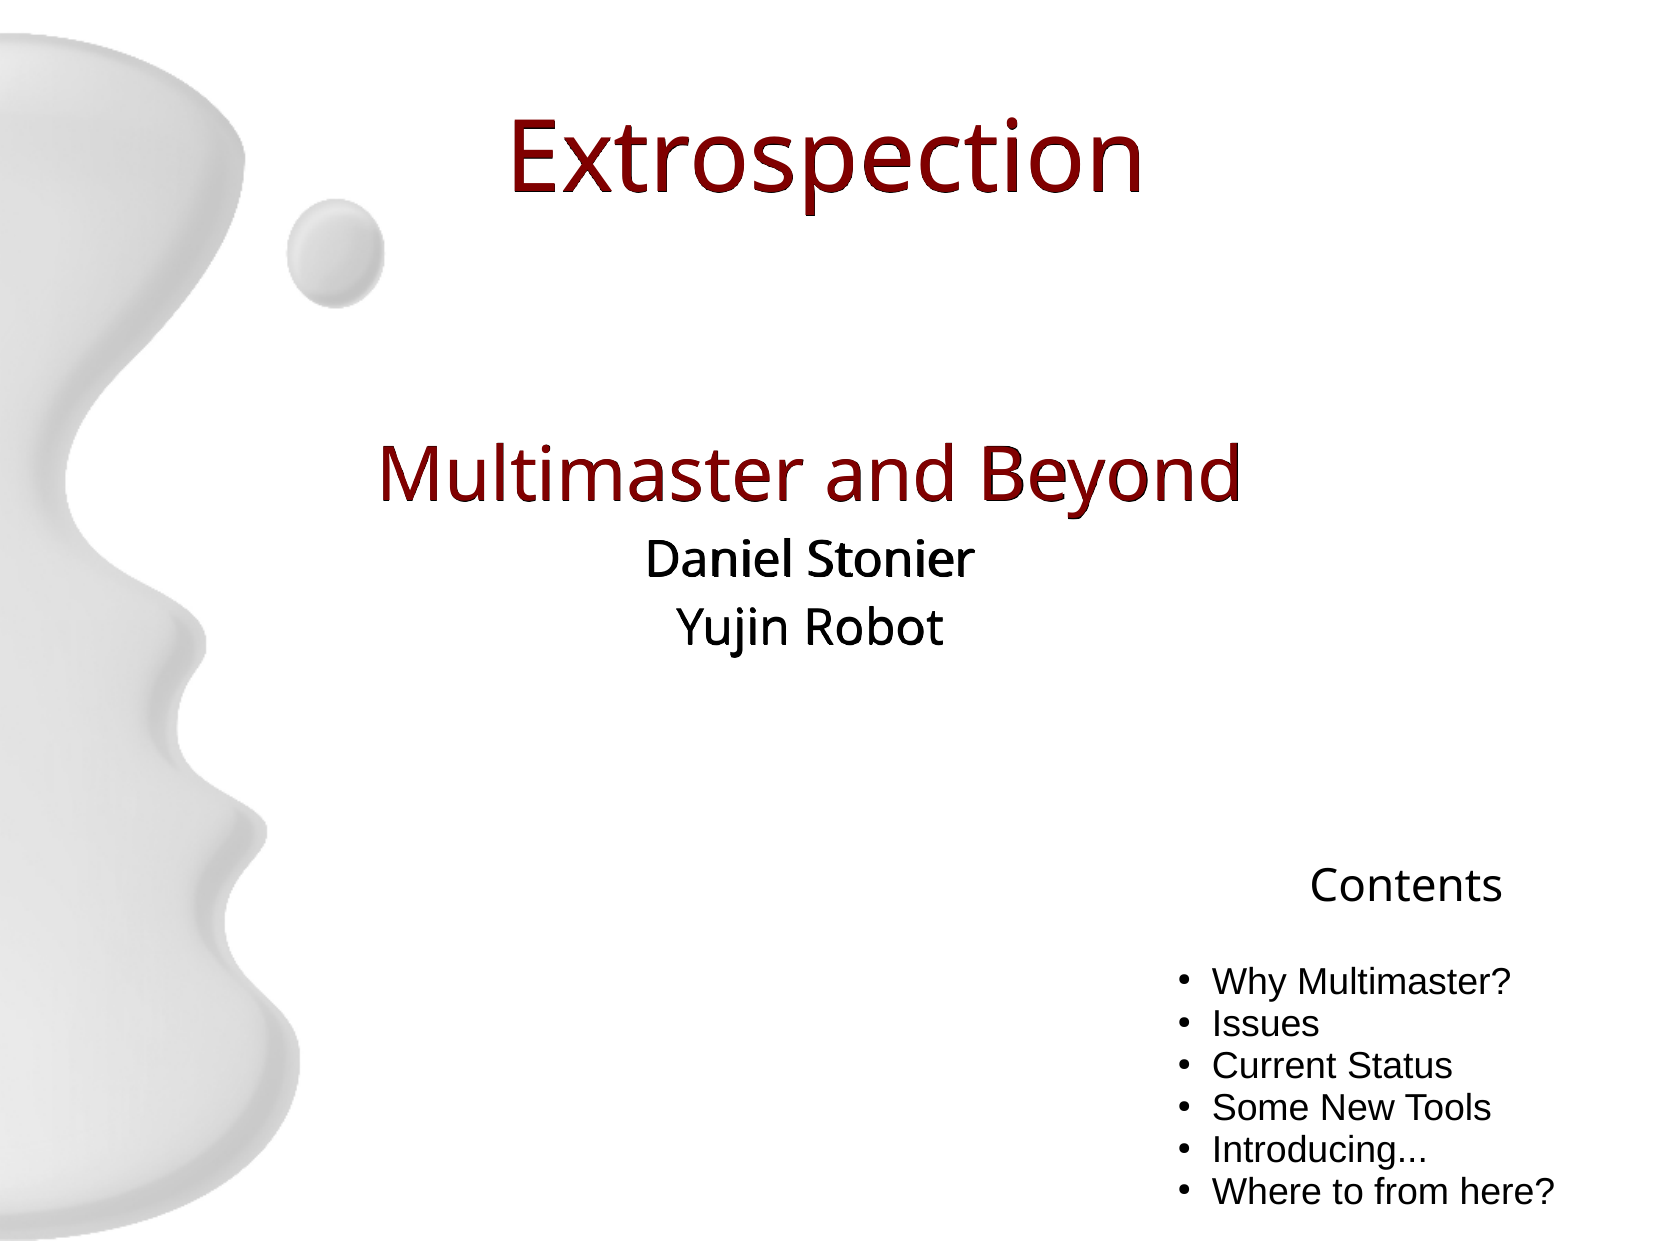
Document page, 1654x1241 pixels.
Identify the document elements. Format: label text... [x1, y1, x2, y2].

picture [0, 0, 1654, 1241]
title Extrospection [82, 49, 1571, 257]
text_box Contents Why Multimaster? Issues Current Status Some New Tools Introducing... Where to from here? [1177, 840, 1636, 1225]
subtitle Multimaster and Beyond Daniel Stonier Yujin Robot [82, 405, 1538, 676]
